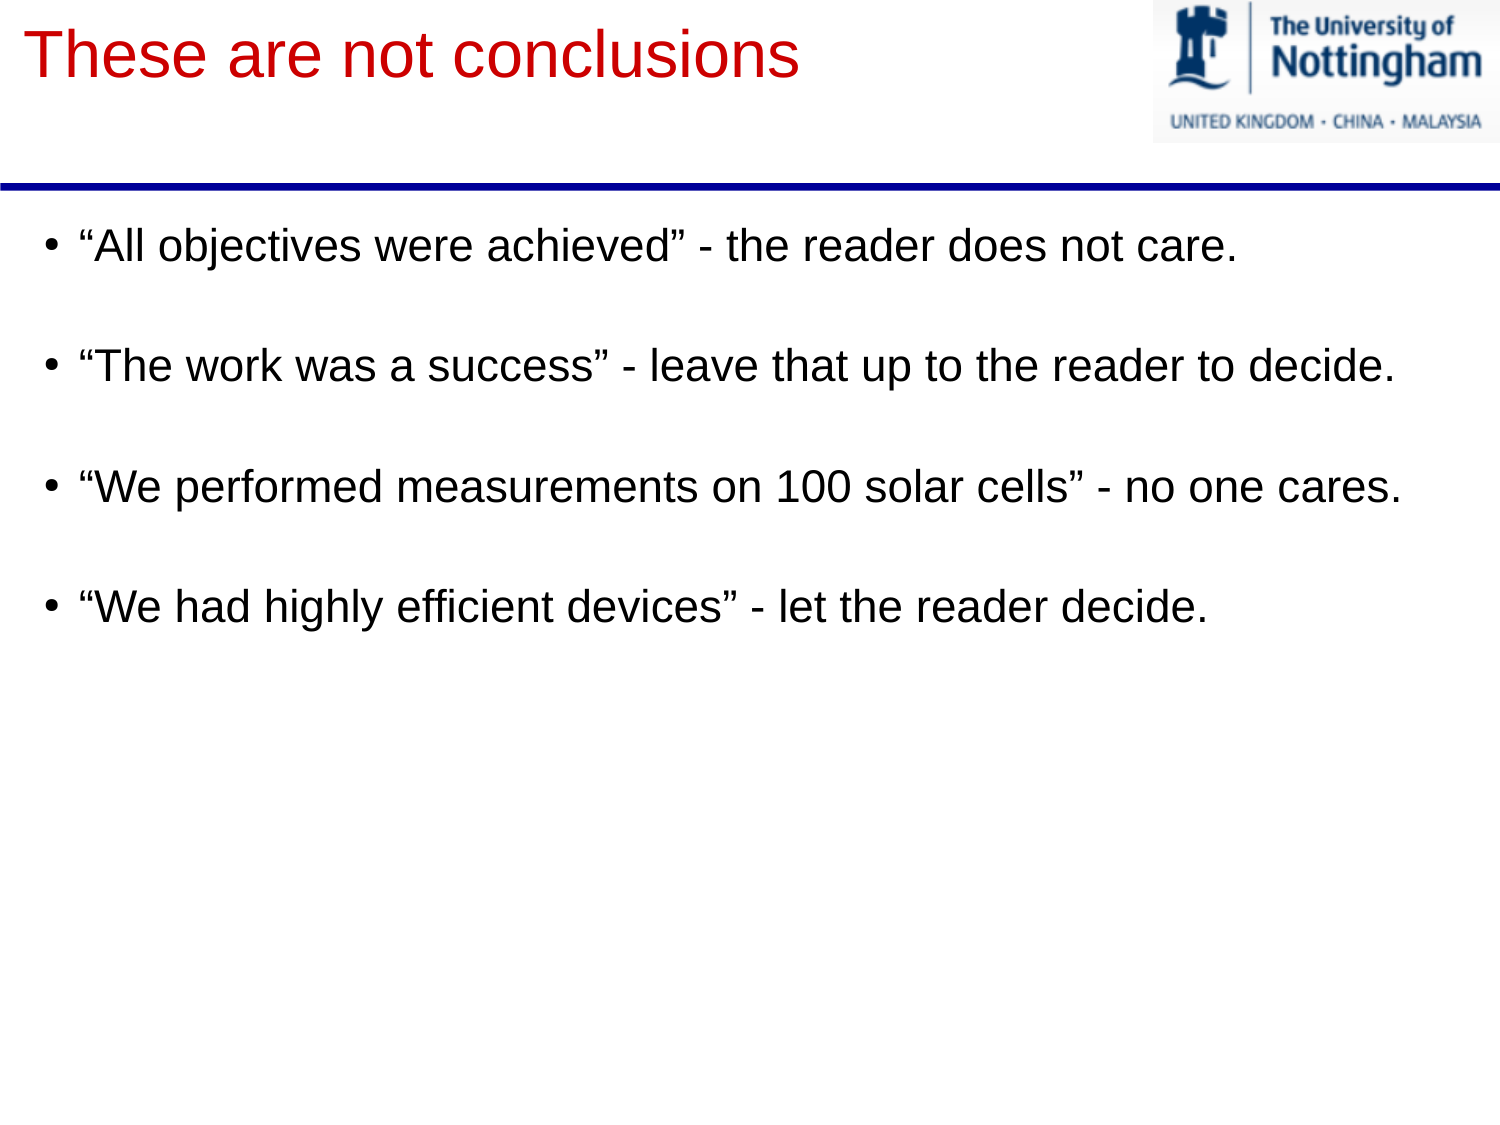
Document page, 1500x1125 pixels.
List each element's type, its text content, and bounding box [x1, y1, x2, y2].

text_box “All objectives were achieved” - the reader does not care. “The work was a success” - leave that up to the reader to decide. “We performed measurements on 100 solar cells” - no one cares. “We had highly efficient devices” - let the reader decide. [28, 212, 1500, 640]
picture [1153, 0, 1500, 143]
text_box These are not conclusions [8, 9, 902, 109]
